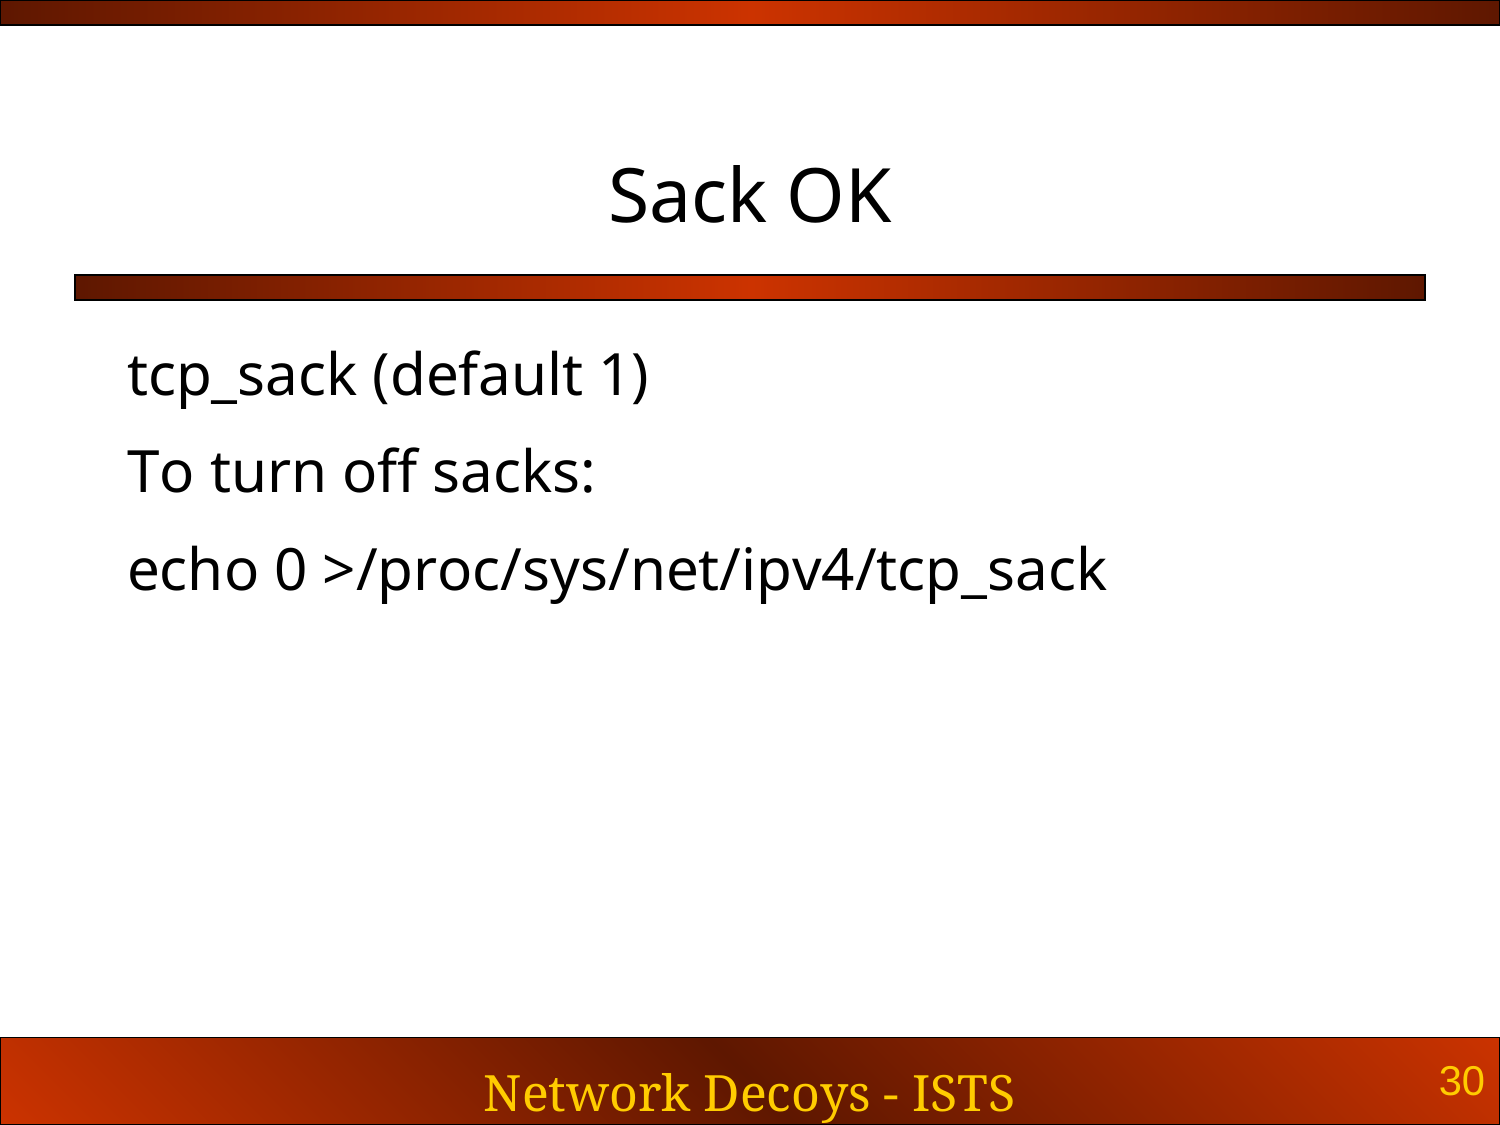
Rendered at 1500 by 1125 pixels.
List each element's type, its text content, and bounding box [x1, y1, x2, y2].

title Sack OK [112, 99, 1388, 288]
list tcp_sack (default 1) To turn off sacks: echo 0 >/proc/sys/net/ipv4/tcp_sack [112, 324, 1388, 1001]
